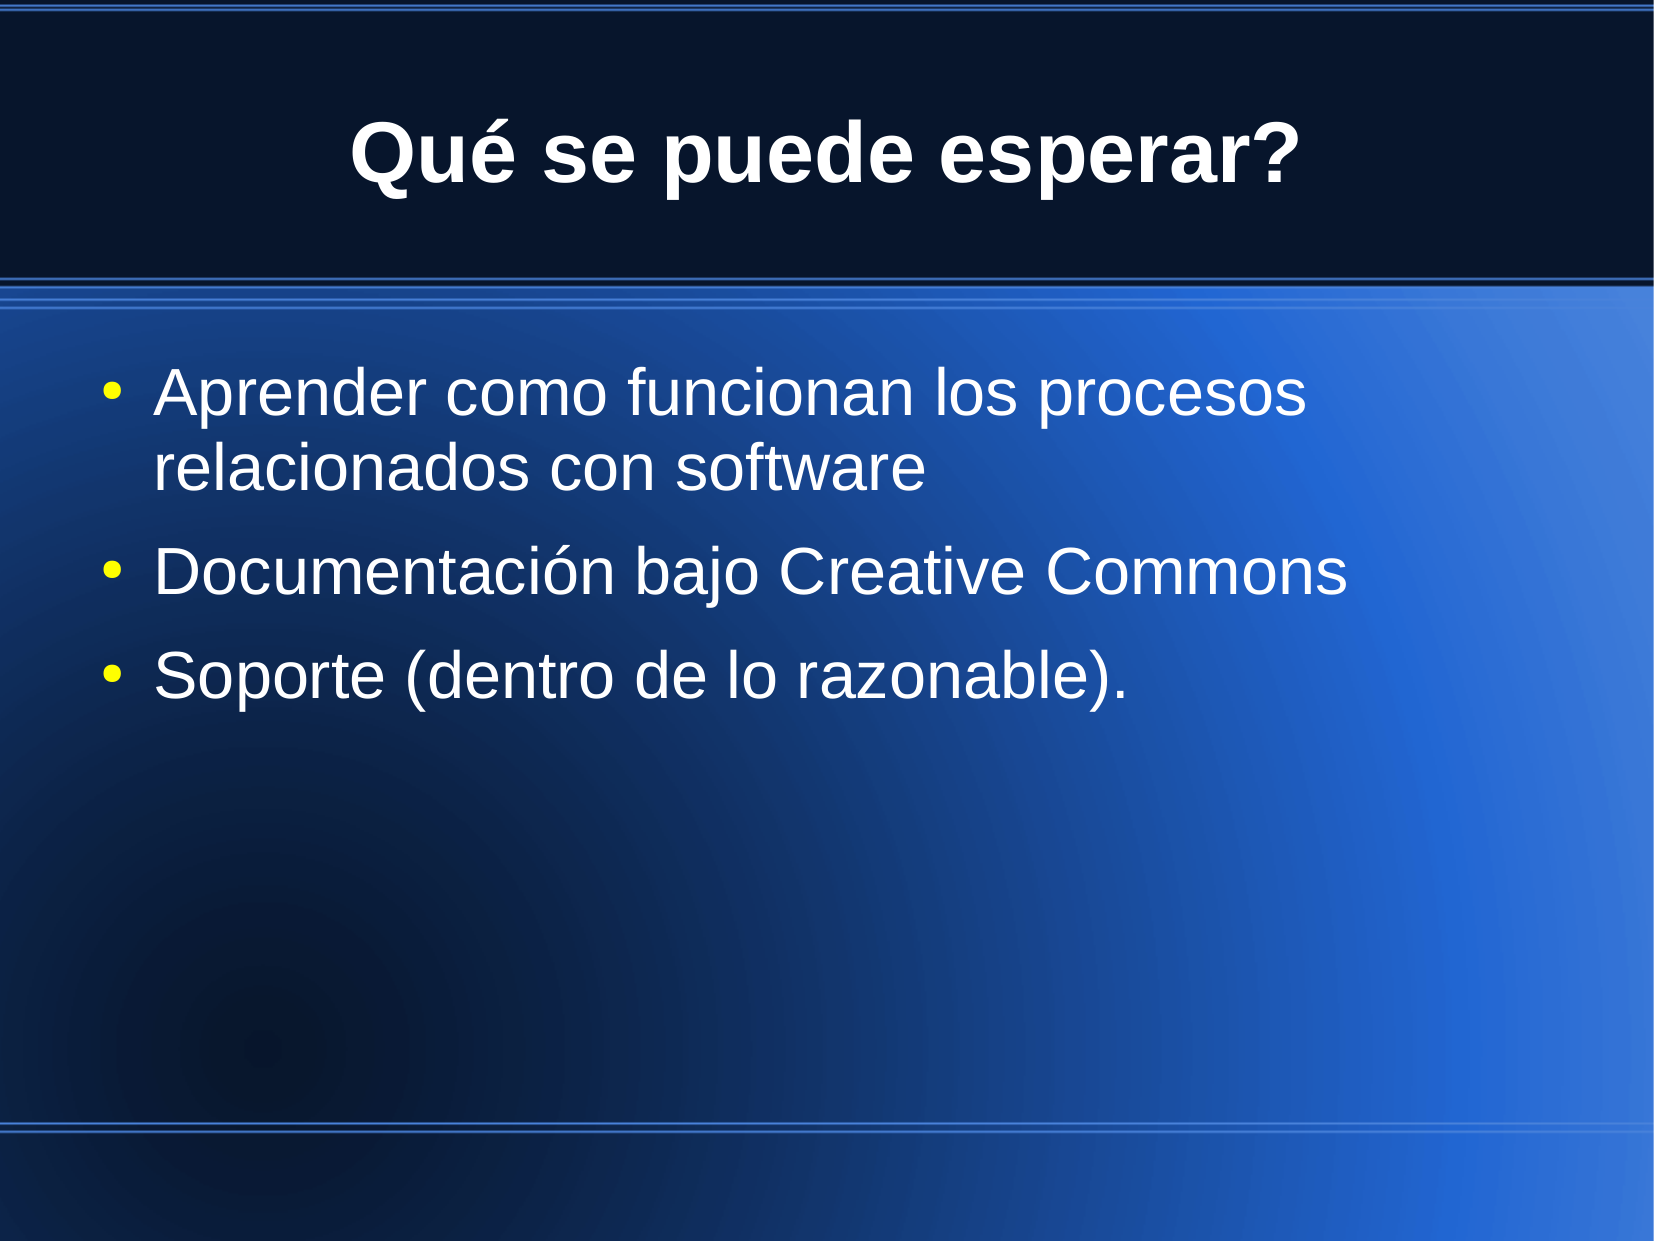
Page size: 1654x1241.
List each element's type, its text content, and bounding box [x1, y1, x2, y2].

title Qué se puede esperar? [82, 49, 1571, 257]
list Aprender como funcionan los procesos relacionados con software Documentación bajo Creative Commons Soporte (dentro de lo razonable). [82, 355, 1571, 1174]
picture [0, 0, 1654, 1241]
